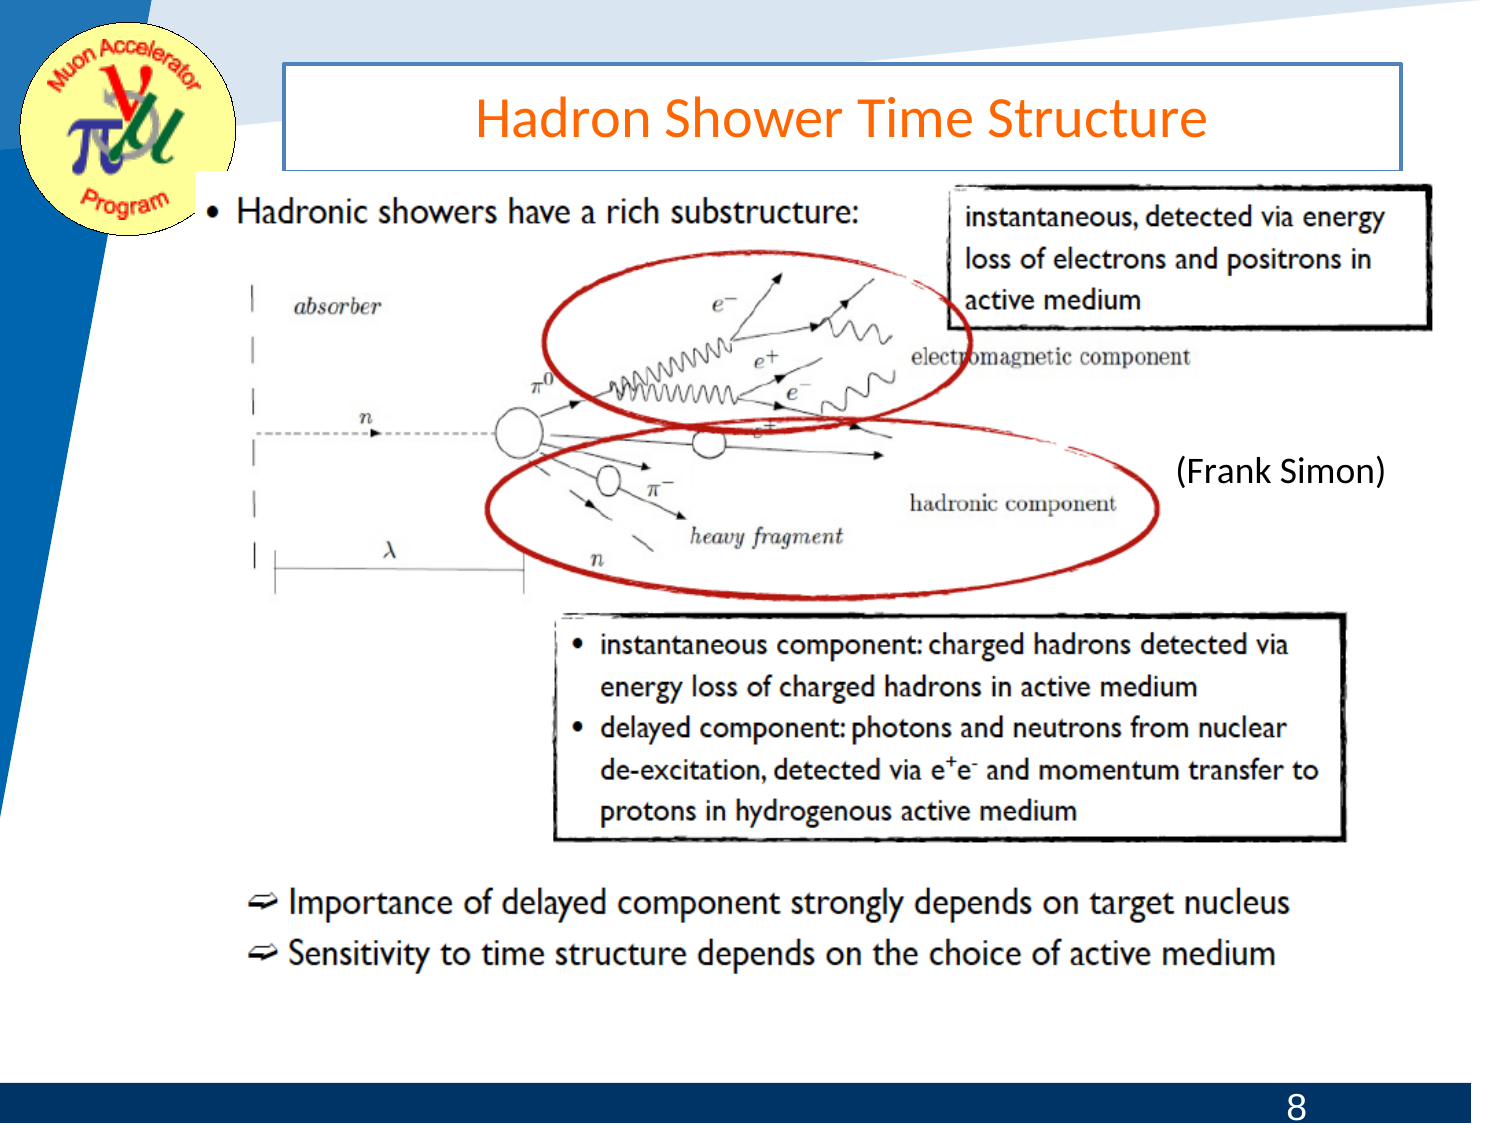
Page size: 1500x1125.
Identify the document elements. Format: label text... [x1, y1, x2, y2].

title Hadron Shower Time Structure [283, 64, 1401, 171]
picture [47, 39, 1438, 993]
text_box (Frank Simon) [1160, 444, 1402, 499]
